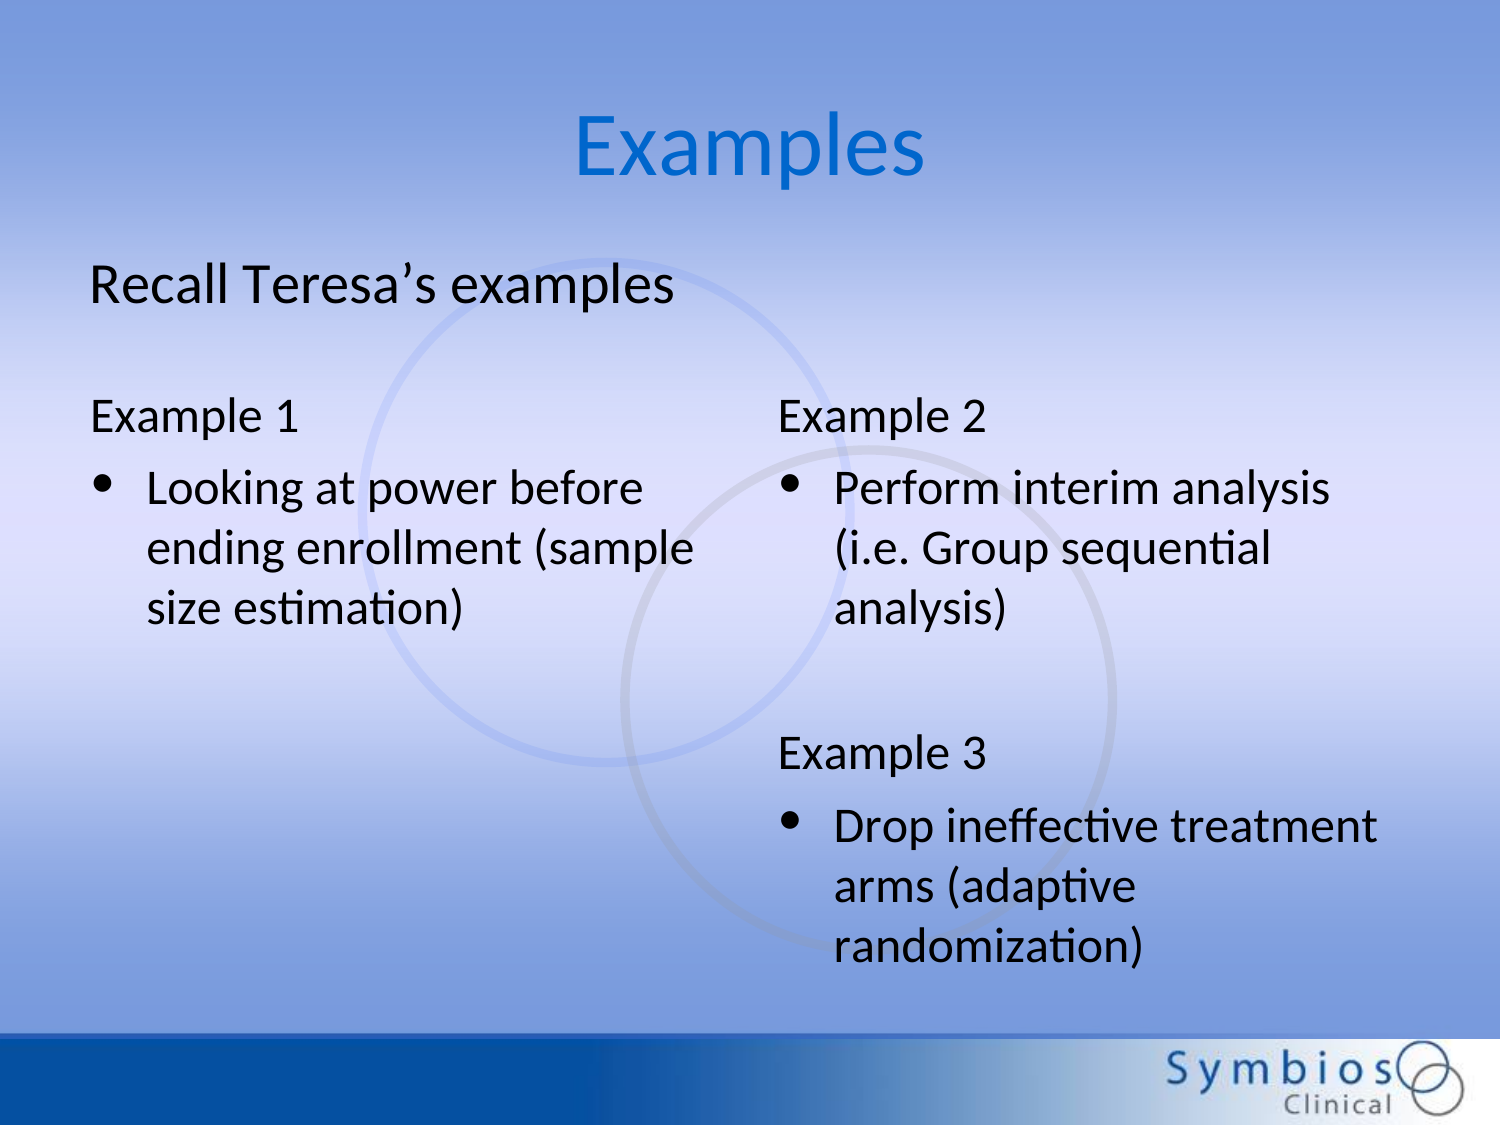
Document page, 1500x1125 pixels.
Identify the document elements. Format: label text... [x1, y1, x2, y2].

list Example 1 Looking at power before ending enrollment (sample size estimation) [75, 374, 738, 1005]
title Examples [75, 45, 1426, 233]
text_box Recall Teresa’s examples [75, 237, 1263, 350]
picture [0, 0, 1500, 1125]
list Example 2 Perform interim analysis (i.e. Group sequential analysis) Example 3 Drop ineffective treatment arms (adaptive randomization) [762, 374, 1426, 1040]
